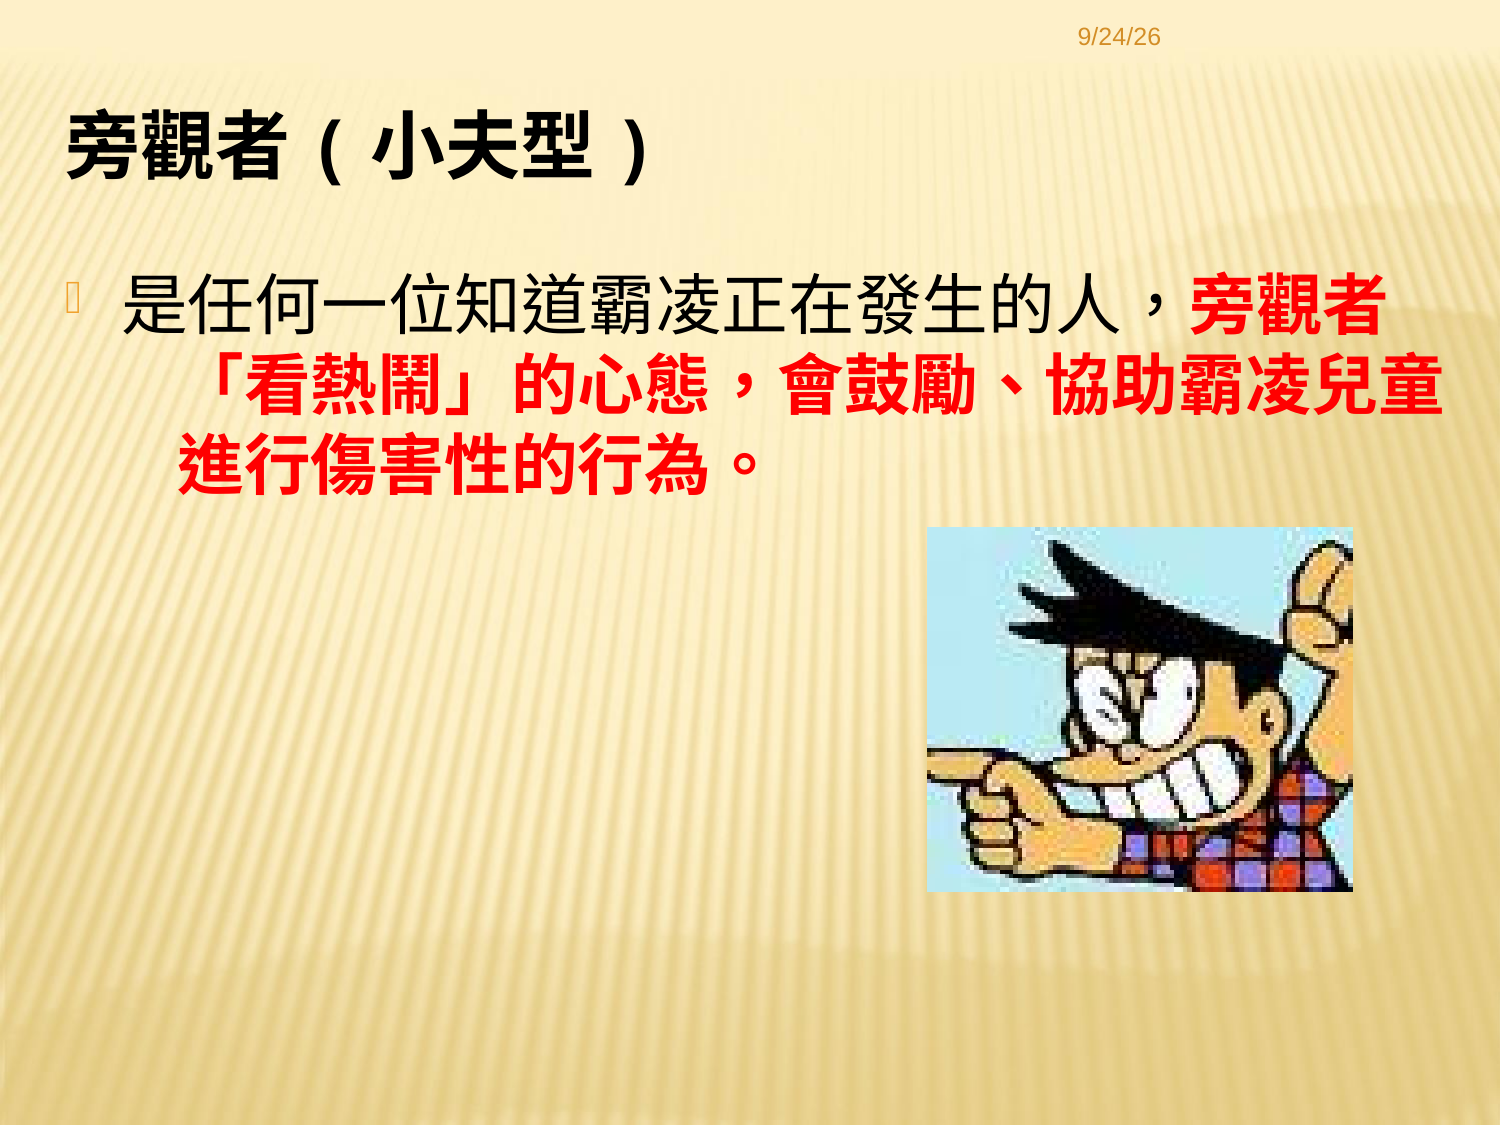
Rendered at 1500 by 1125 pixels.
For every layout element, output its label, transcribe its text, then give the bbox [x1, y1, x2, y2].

picture [927, 527, 1353, 892]
title 旁觀者(小夫型) [50, 75, 1476, 213]
text_box [1062, 12, 1476, 60]
list 是任何一位知道霸凌正在發生的人，旁觀者「看熱鬧」的心態，會鼓勵、協助霸凌兒童進行傷害性的行為。 [50, 254, 1476, 998]
